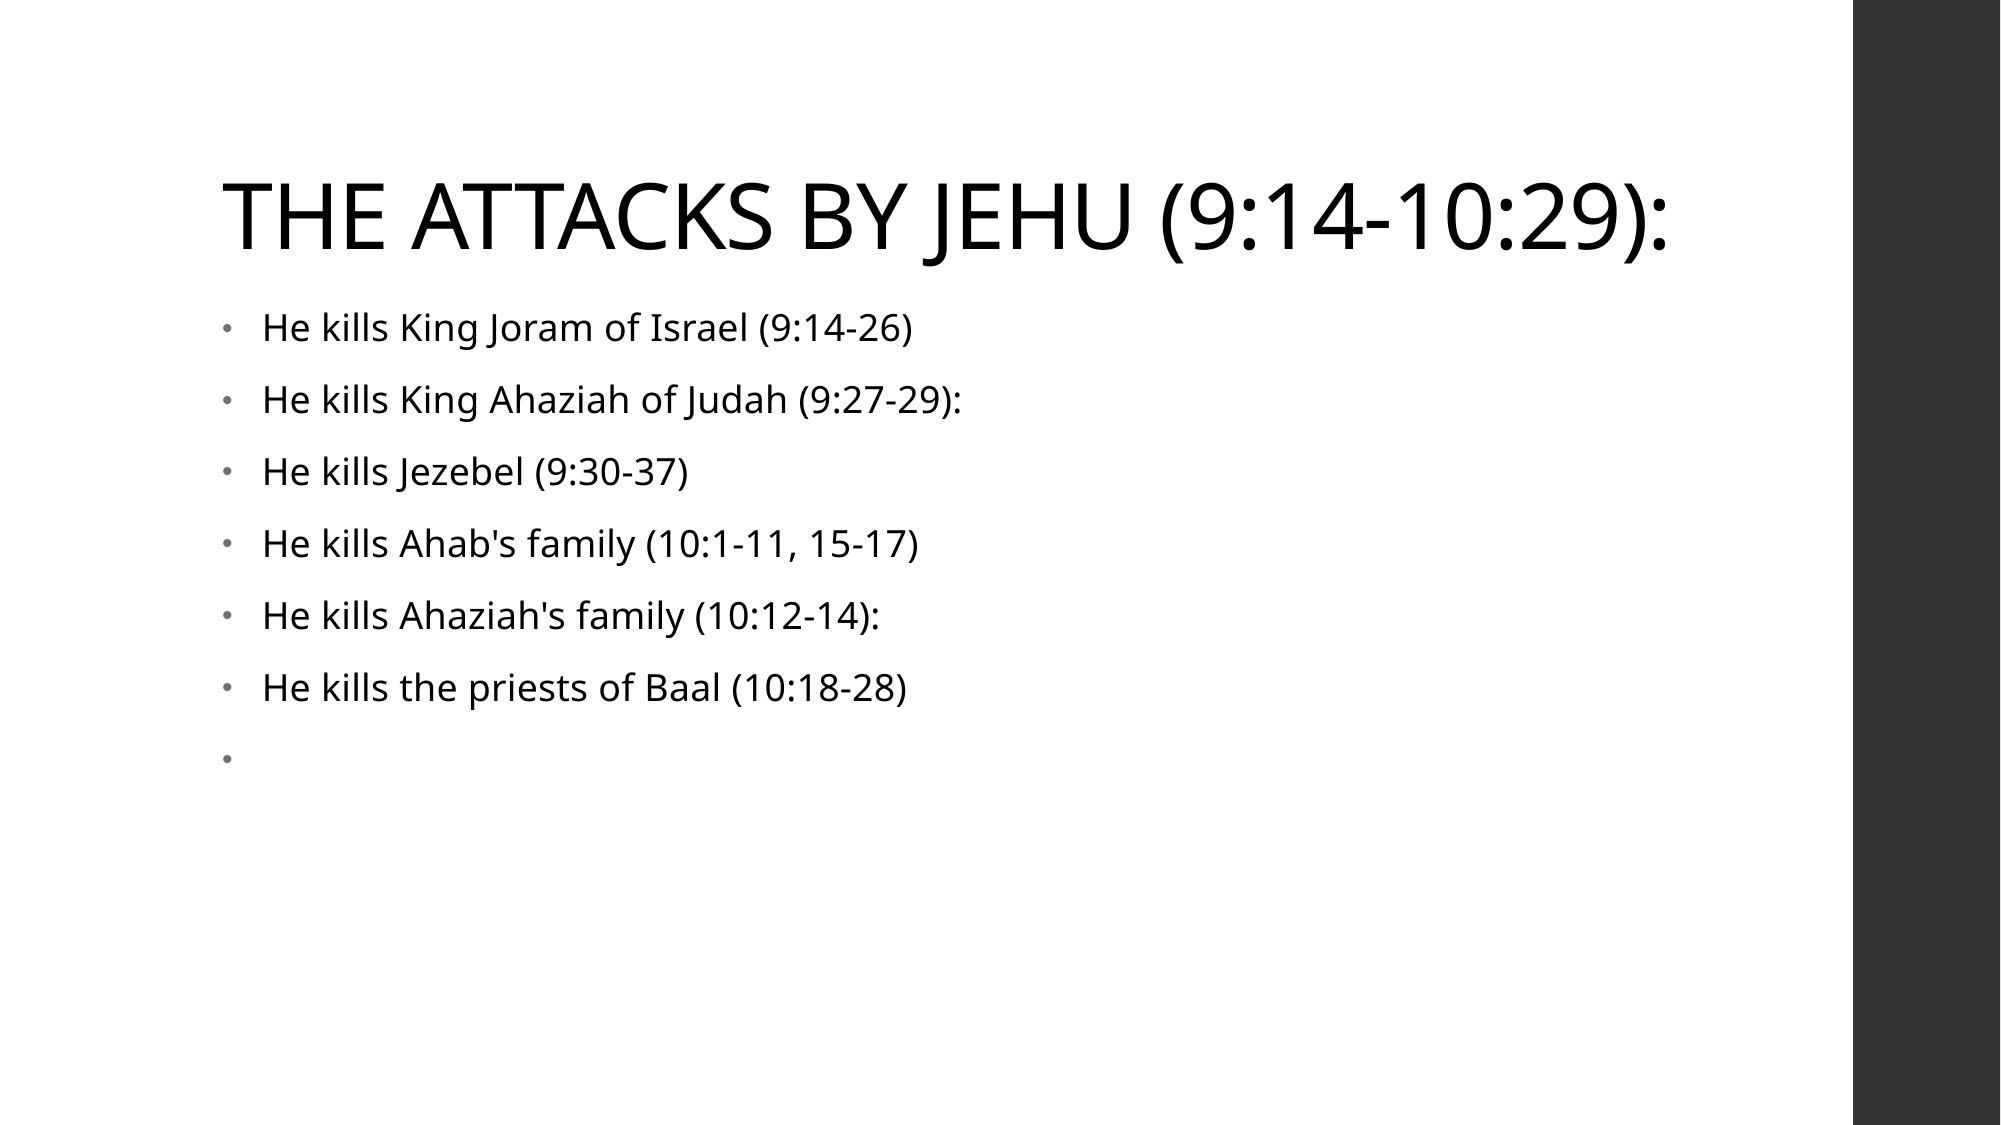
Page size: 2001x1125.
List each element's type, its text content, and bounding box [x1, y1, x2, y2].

title THE ATTACKS BY JEHU (9:14-10:29): [206, 60, 1797, 278]
list He kills King Joram of Israel (9:14-26) He kills King Ahaziah of Judah (9:27-29): He kills Jezebel (9:30-37) He kills Ahab's family (10:1-11, 15-17) He kills Ahaziah's family (10:12-14): He kills the priests of Baal (10:18-28) [206, 299, 1617, 1014]
